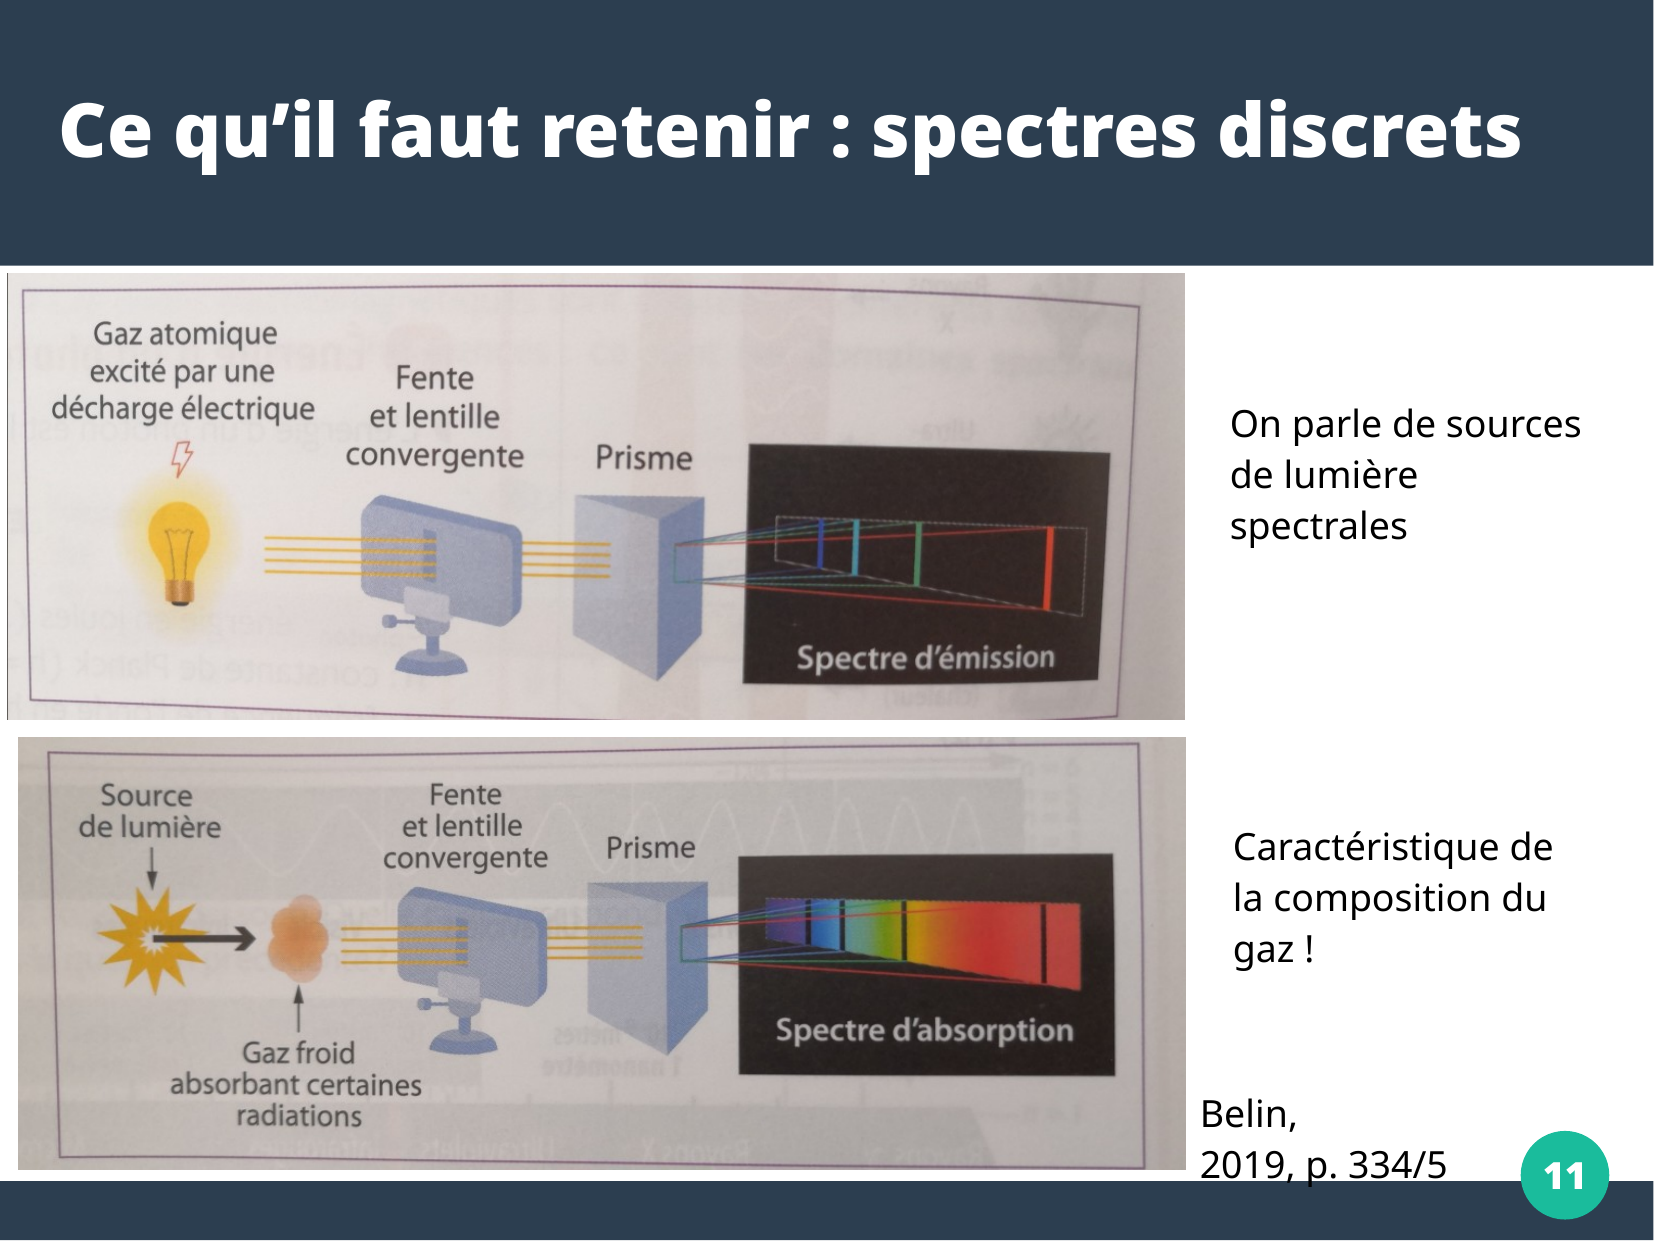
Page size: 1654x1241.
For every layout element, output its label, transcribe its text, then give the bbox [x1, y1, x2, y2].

title Ce qu’il faut retenir : spectres discrets [59, 49, 1595, 207]
text_box Belin, 2019, p. 334/5 [1185, 1080, 1576, 1182]
text_box Caractéristique de la composition du gaz ! [1218, 813, 1609, 959]
text_box On parle de sources de lumière spectrales [1215, 390, 1606, 536]
picture [7, 273, 1185, 721]
picture [18, 737, 1186, 1170]
